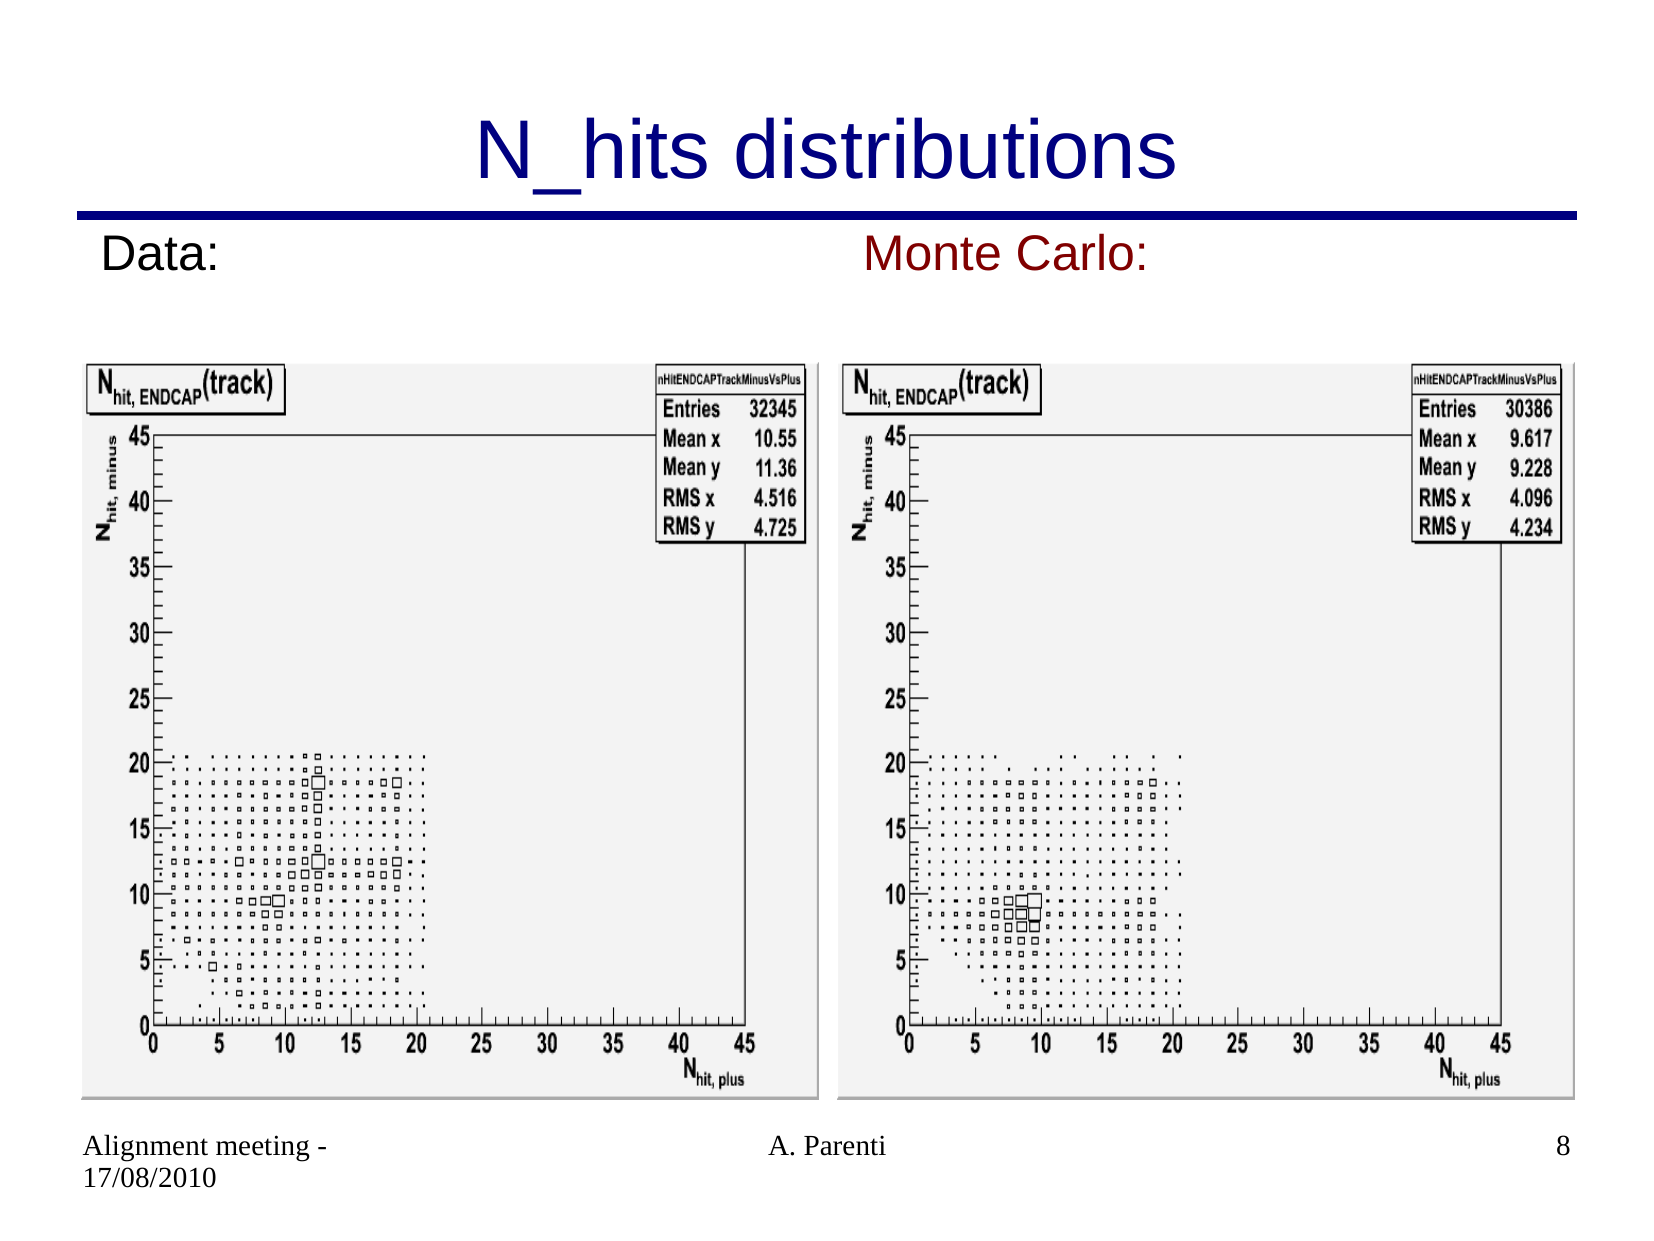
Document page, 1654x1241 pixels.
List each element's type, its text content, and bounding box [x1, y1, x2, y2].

picture [80, 361, 819, 1100]
title N_hits distributions [82, 75, 1571, 226]
list Data: [82, 1100, 809, 1109]
picture [836, 361, 1575, 1100]
list Data: [82, 225, 809, 361]
list Monte Carlo: [845, 225, 1572, 1094]
